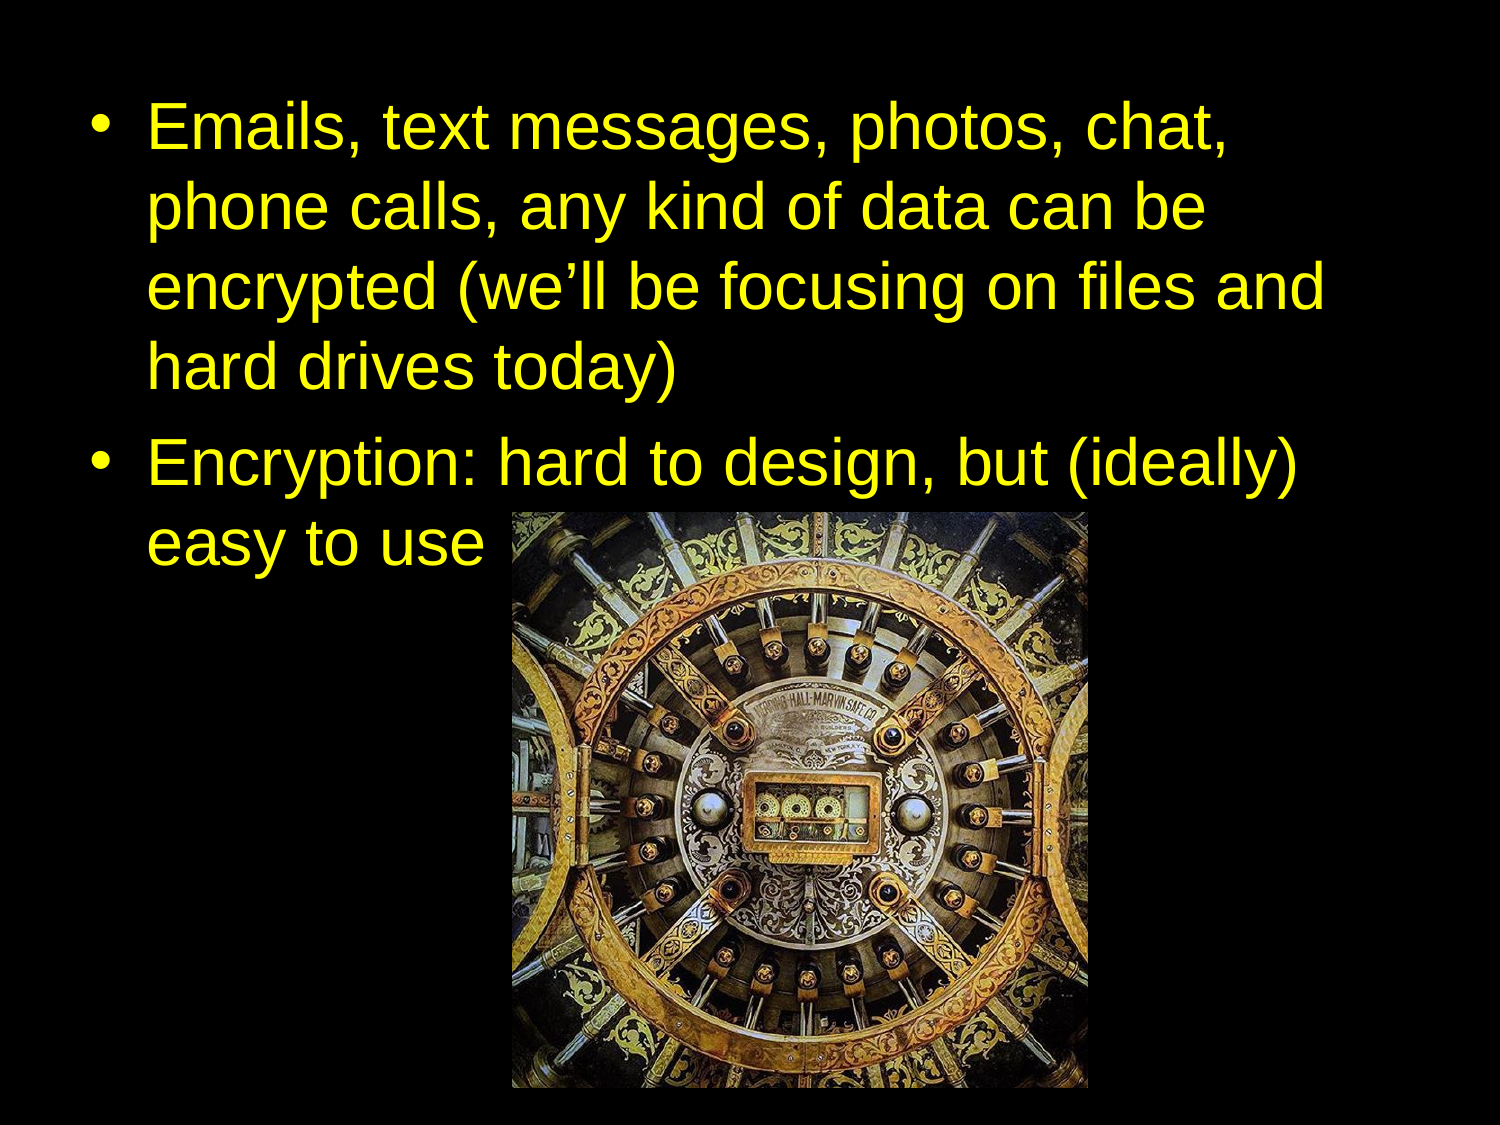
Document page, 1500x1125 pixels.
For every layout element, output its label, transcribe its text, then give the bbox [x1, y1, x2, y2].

picture [512, 512, 1088, 1088]
list Emails, text messages, photos, chat, phone calls, any kind of data can be encrypted (we’ll be focusing on files and hard drives today) Encryption: hard to design, but (ideally) easy to use [75, 75, 1426, 818]
